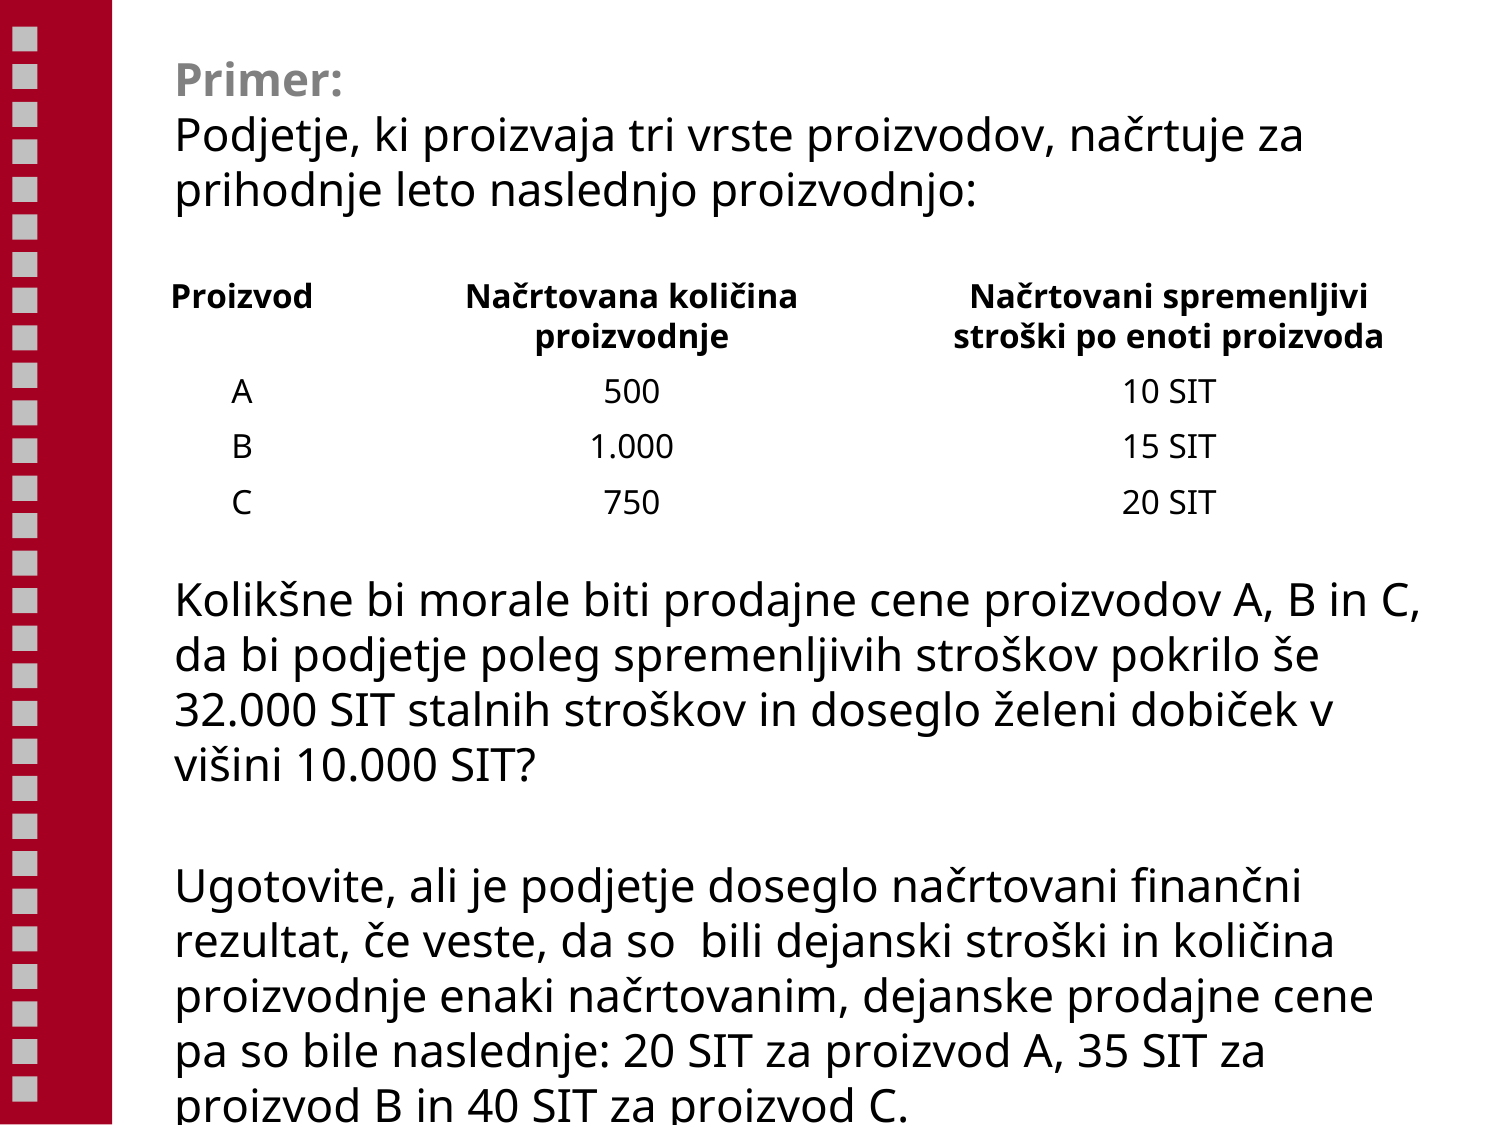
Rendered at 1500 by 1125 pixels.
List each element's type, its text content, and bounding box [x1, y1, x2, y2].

table_cell 10 SIT [915, 362, 1423, 418]
text_box Primer: Podjetje, ki proizvaja tri vrste proizvodov, načrtuje za prihodnje leto naslednjo proizvodnjo: [159, 42, 1424, 224]
table_header Načrtovani spremenljivi stroški po enoti proizvoda [915, 267, 1423, 362]
table_cell 1.000 [348, 418, 915, 473]
table_header Proizvod [136, 267, 348, 362]
text_box Kolikšne bi morale biti prodajne cene proizvodov A, B in C, da bi podjetje poleg spremenljivih stroškov pokrilo še 32.000 SIT stalnih stroškov in doseglo želeni dobiček v višini 10.000 SIT? Ugotovite, ali je podjetje doseglo načrtovani finančni rezultat, če veste, da so bili dejanski stroški in količina proizvodnje enaki načrtovanim, dejanske prodajne cene pa so bile naslednje: 20 SIT za proizvod A, 35 SIT za proizvod B in 40 SIT za proizvod C. [159, 562, 1447, 1125]
table_cell A [136, 362, 348, 418]
table_cell 750 [348, 473, 915, 528]
table_cell B [136, 418, 348, 473]
table_cell C [136, 473, 348, 528]
table_cell 15 SIT [915, 418, 1423, 473]
table_header Načrtovana količina proizvodnje [348, 267, 915, 362]
table_cell 20 SIT [915, 473, 1423, 528]
table_cell 500 [348, 362, 915, 418]
